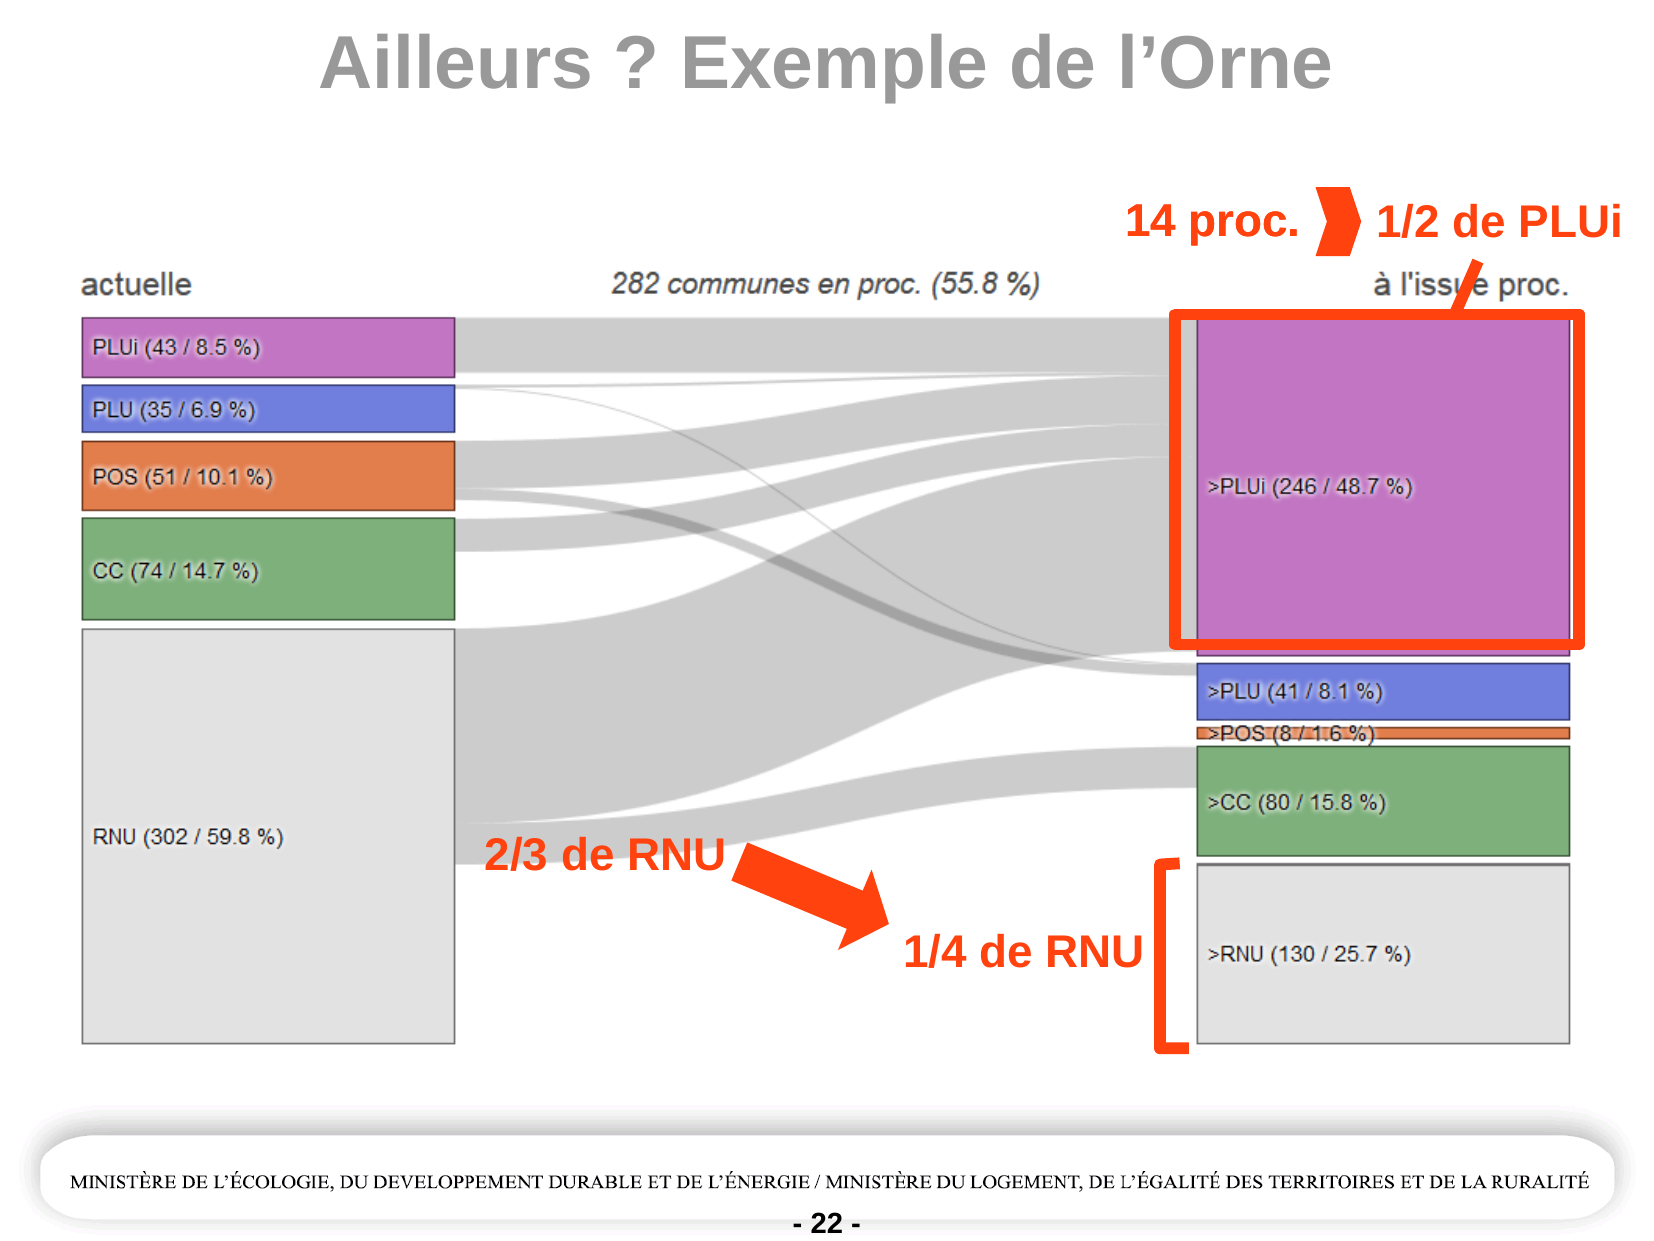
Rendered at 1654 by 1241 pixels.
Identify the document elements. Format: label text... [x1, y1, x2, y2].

picture [0, 1087, 1654, 1241]
title Ailleurs ? Exemple de l’Orne [82, 0, 1571, 126]
picture [60, 258, 1594, 1065]
text_box [1315, 187, 1362, 257]
text_box 1/4 de RNU [888, 918, 1160, 987]
picture [1181, 320, 1573, 639]
text_box 1/2 de PLUi [1361, 188, 1638, 257]
text_box [731, 842, 889, 950]
text_box 2/3 de RNU [469, 821, 742, 889]
text_box 14 proc. [1110, 187, 1316, 255]
